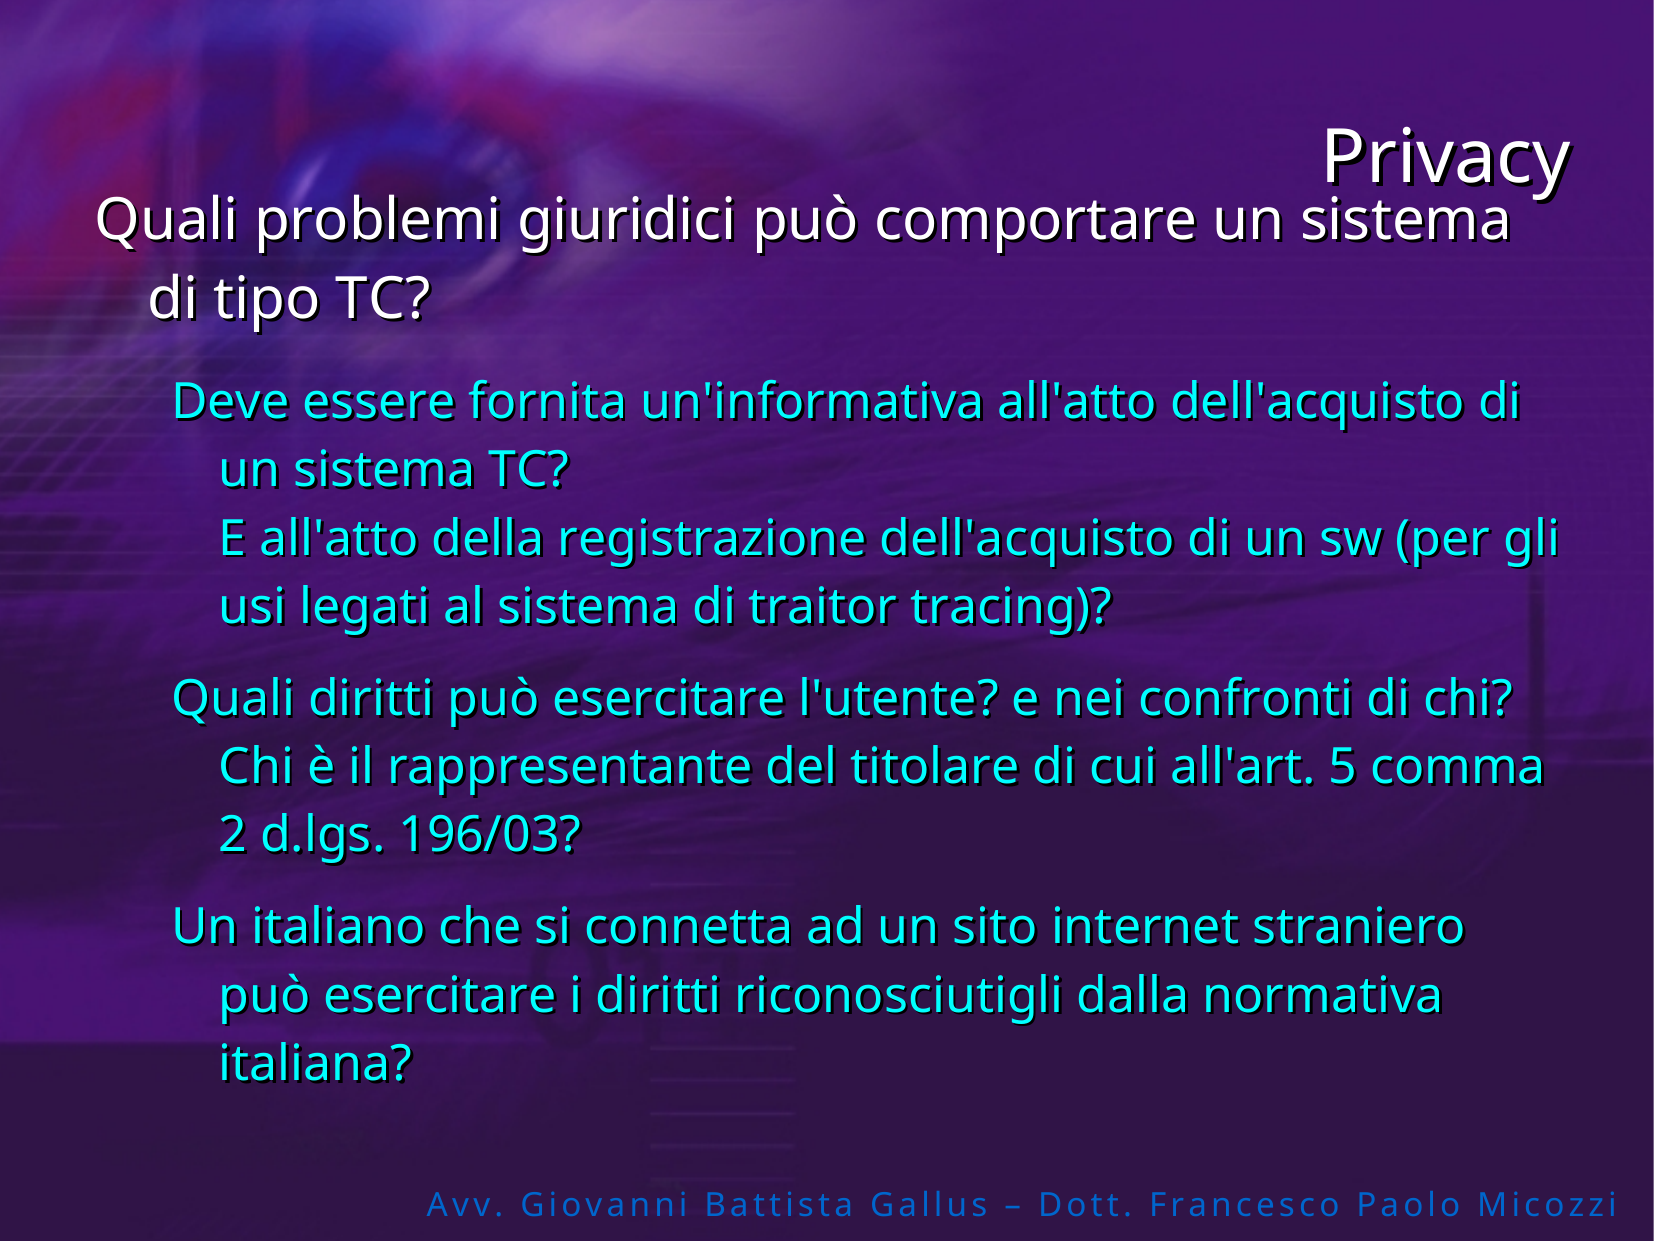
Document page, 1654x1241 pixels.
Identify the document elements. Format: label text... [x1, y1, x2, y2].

list Quali problemi giuridici può comportare un sistema di tipo TC? Deve essere fornita un'informativa all'atto dell'acquisto di un sistema TC? E all'atto della registrazione dell'acquisto di un sw (per gli usi legati al sistema di traitor tracing)? Quali diritti può esercitare l'utente? e nei confronti di chi? Chi è il rappresentante del titolare di cui all'art. 5 comma 2 d.lgs. 196/03? Un italiano che si connetta ad un sito internet straniero può esercitare i diritti riconosciutigli dalla normativa italiana? [76, 177, 1565, 998]
picture [0, 0, 1654, 1241]
title Privacy [82, 49, 1571, 257]
